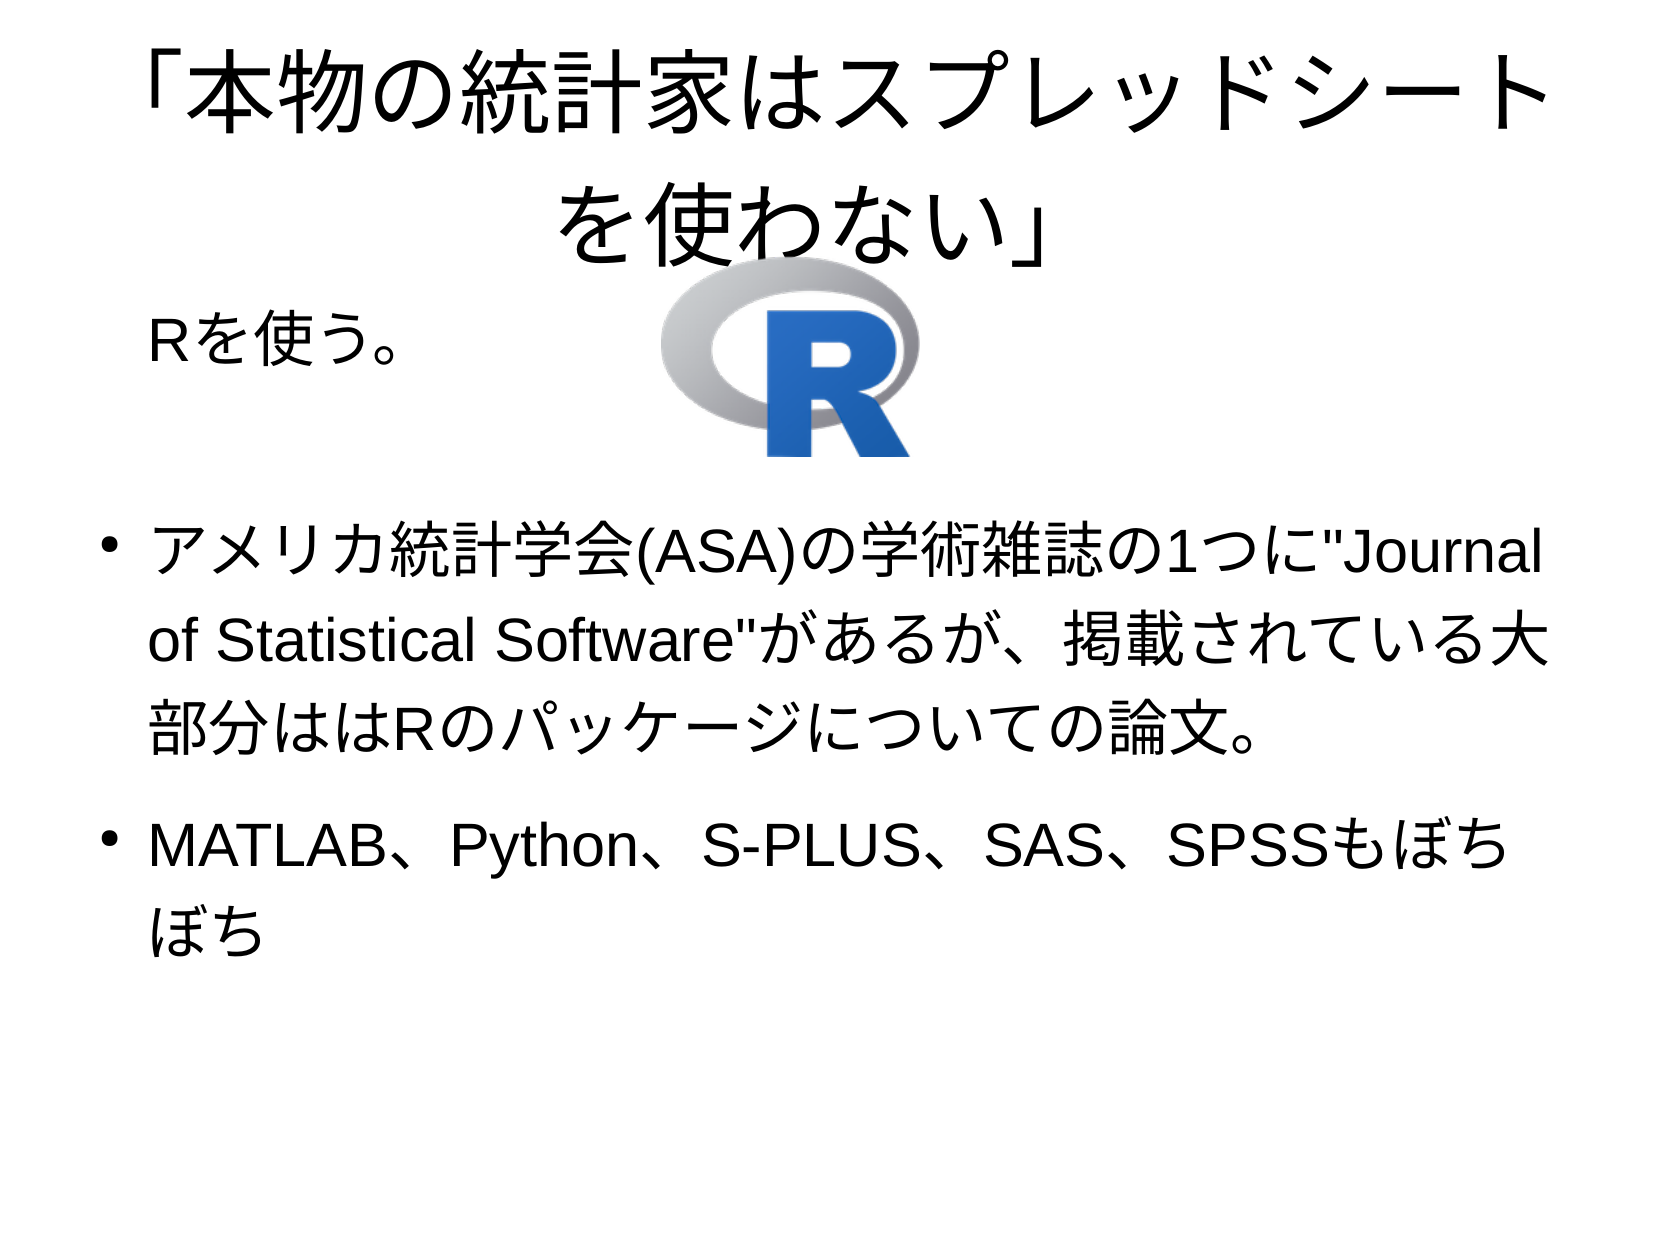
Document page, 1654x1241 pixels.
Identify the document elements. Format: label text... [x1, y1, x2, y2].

picture [661, 256, 920, 457]
title 「本物の統計家はスプレッドシートを使わない」 [82, 49, 1571, 257]
list Rを使う。 アメリカ統計学会(ASA)の学術雑誌の1つに"Journal of Statistical Software"があるが、掲載されている大部分ははRのパッケージについての論文。 MATLAB、Python、S-PLUS、SAS、SPSSもぼちぼち [82, 290, 1571, 1010]
